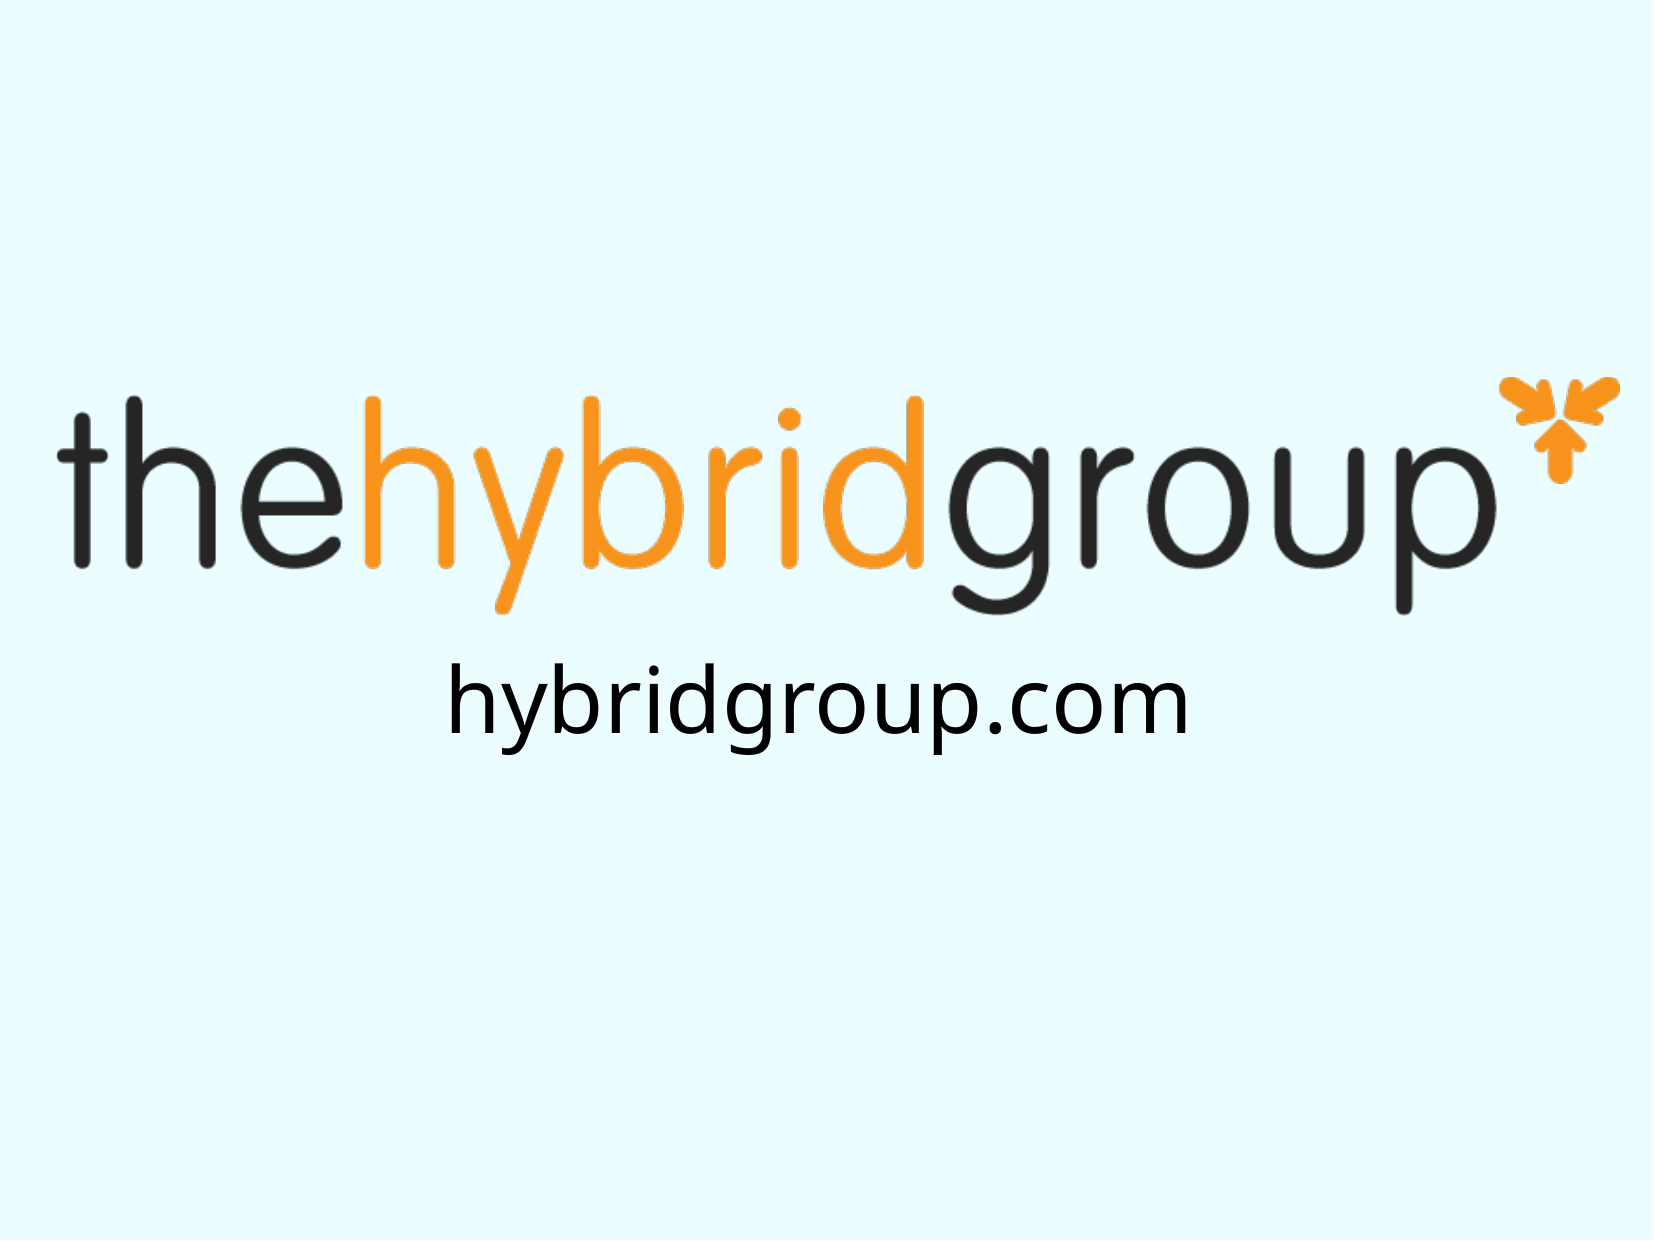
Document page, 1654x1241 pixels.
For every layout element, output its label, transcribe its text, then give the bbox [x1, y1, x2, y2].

picture [56, 377, 1620, 631]
text_box hybridgroup.com [75, 635, 1564, 1156]
